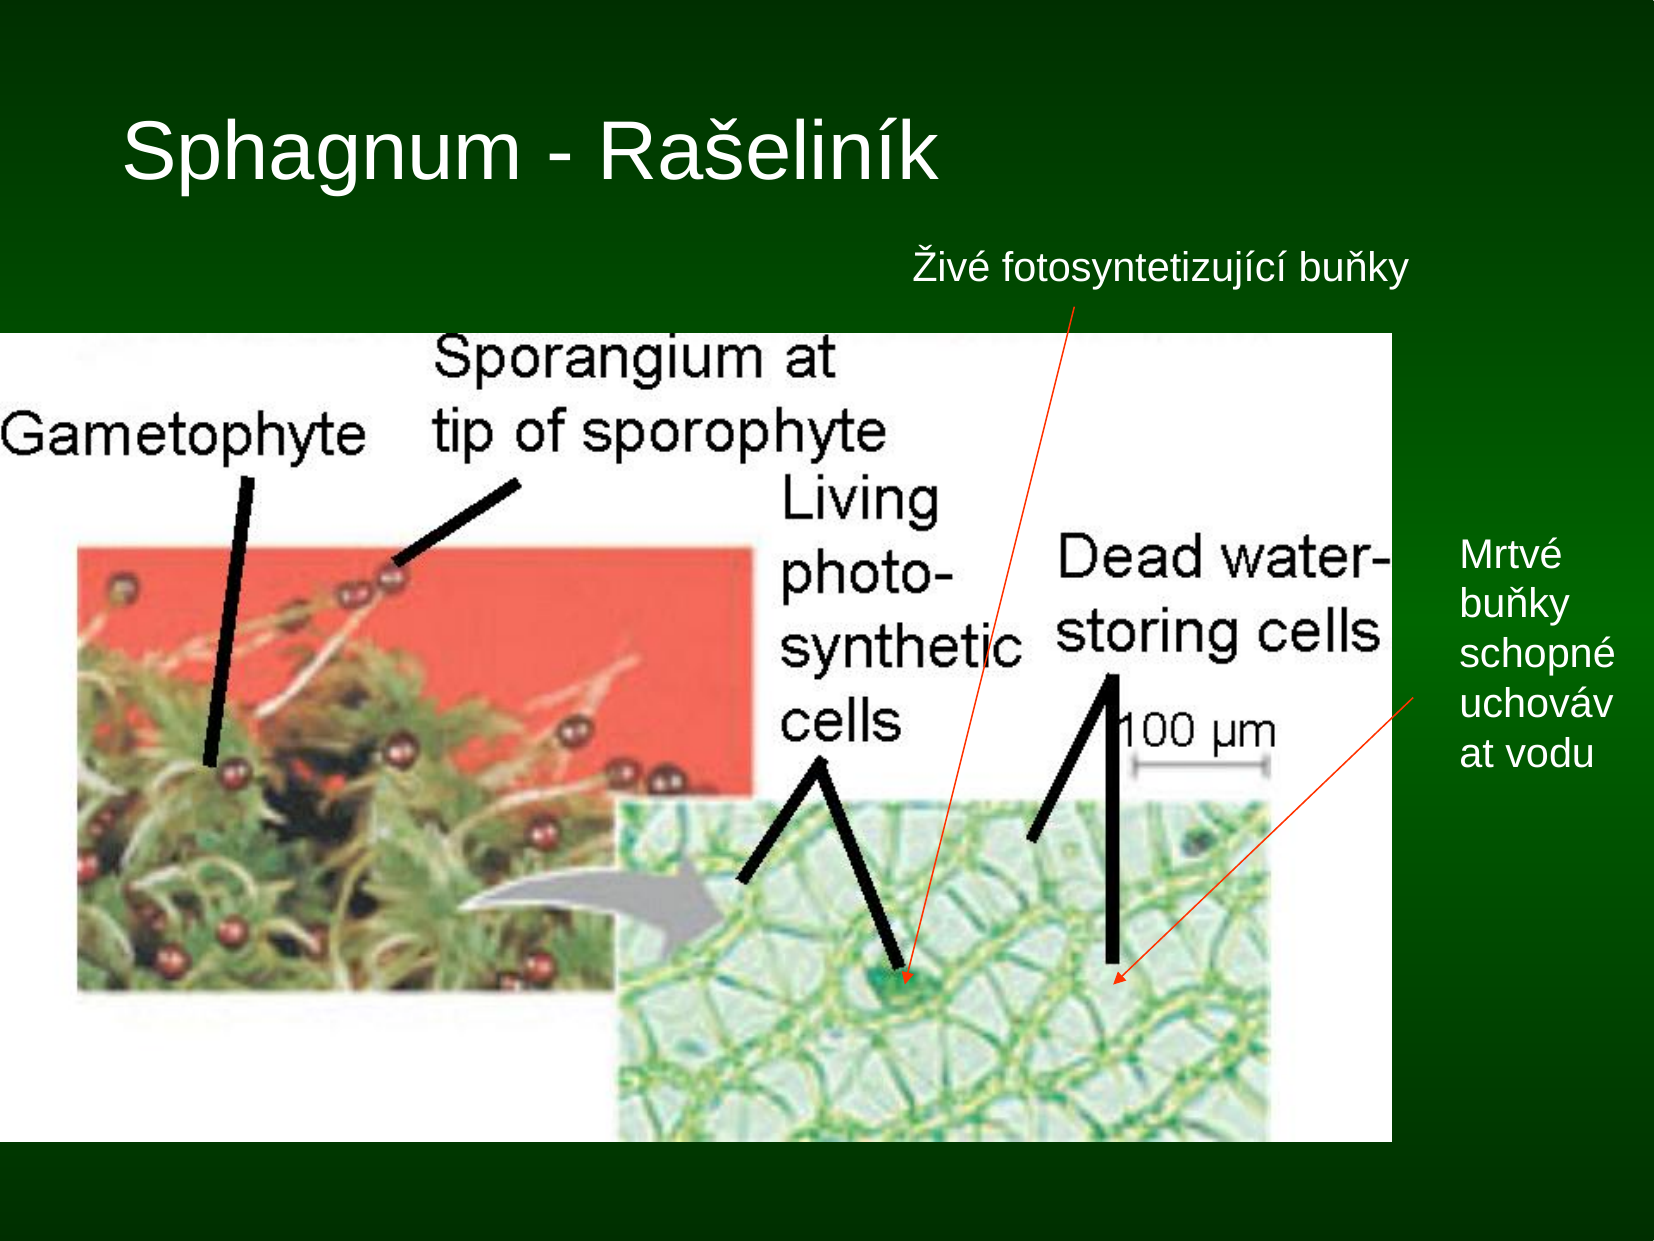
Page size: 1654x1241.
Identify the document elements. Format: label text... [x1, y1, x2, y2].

picture [0, 333, 1392, 1142]
text_box Mrtvé buňky schopné uchovávat vodu [1409, 518, 1634, 784]
text_box Sphagnum - Rašeliník [106, 97, 1229, 213]
text_box Živé fotosyntetizující buňky [862, 232, 1425, 298]
